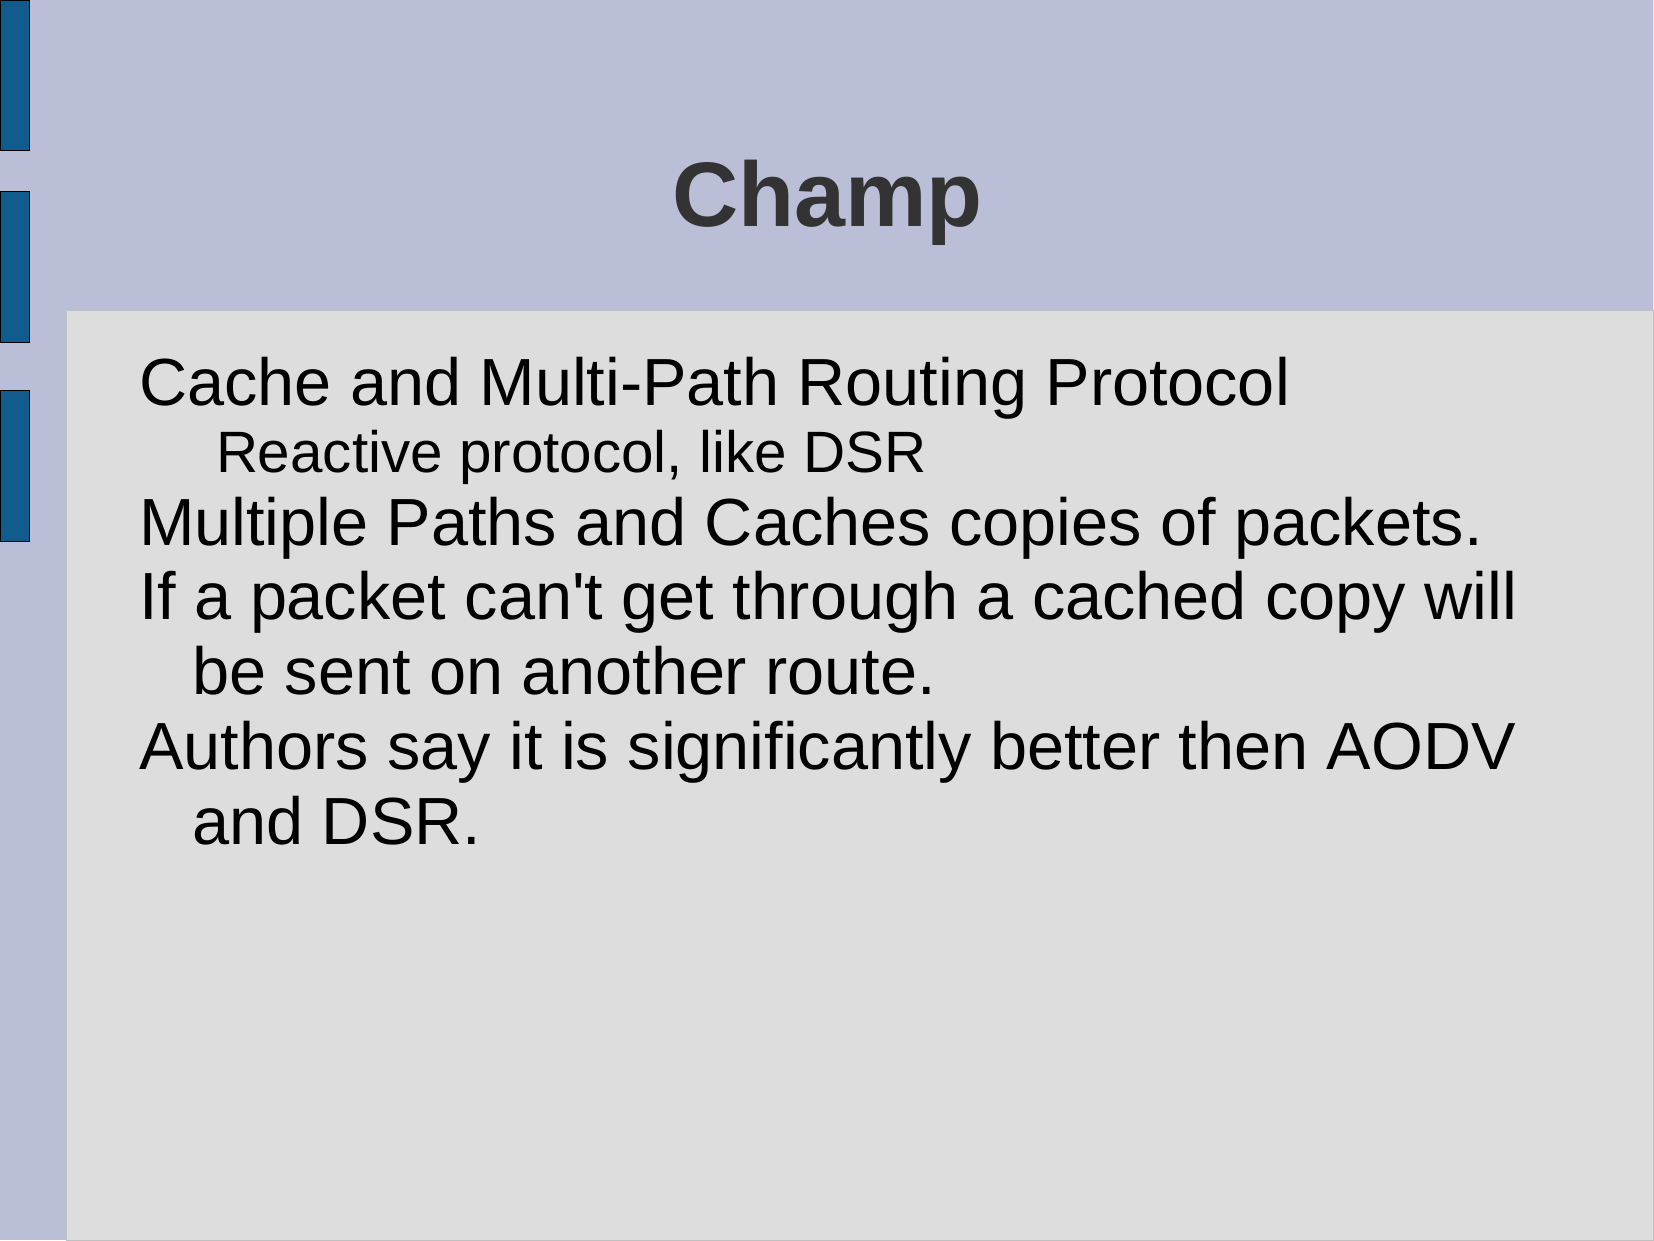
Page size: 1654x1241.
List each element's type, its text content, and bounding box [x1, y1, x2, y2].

title Champ [121, 91, 1534, 299]
list Cache and Multi-Path Routing Protocol Reactive protocol, like DSR Multiple Paths and Caches copies of packets. If a packet can't get through a cached copy will be sent on another route. Authors say it is significantly better then AODV and DSR. [121, 344, 1534, 1127]
